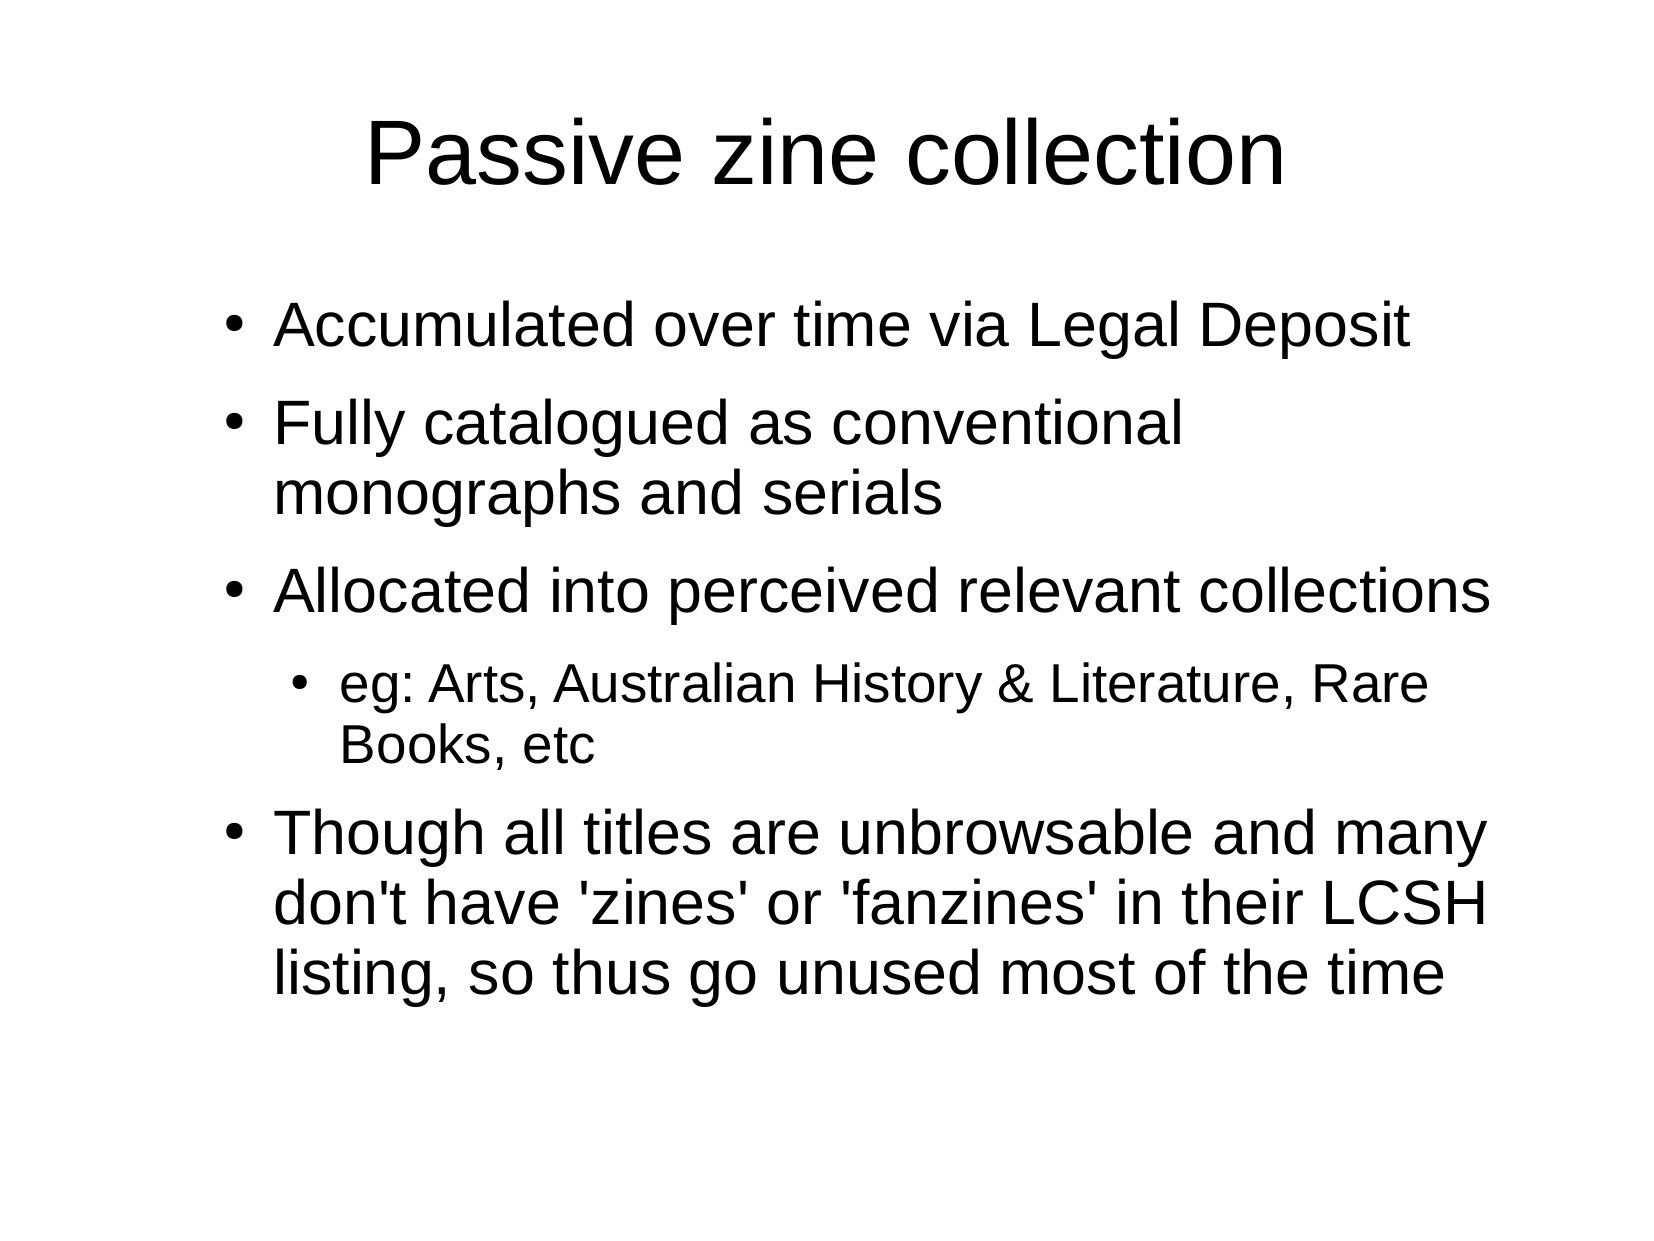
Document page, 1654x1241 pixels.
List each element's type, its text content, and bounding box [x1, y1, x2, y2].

title Passive zine collection [82, 49, 1571, 257]
list Accumulated over time via Legal Deposit Fully catalogued as conventional monographs and serials Allocated into perceived relevant collections eg: Arts, Australian History & Literature, Rare Books, etc Though all titles are unbrowsable and many don't have 'zines' or 'fanzines' in their LCSH listing, so thus go unused most of the time [206, 290, 1506, 1109]
